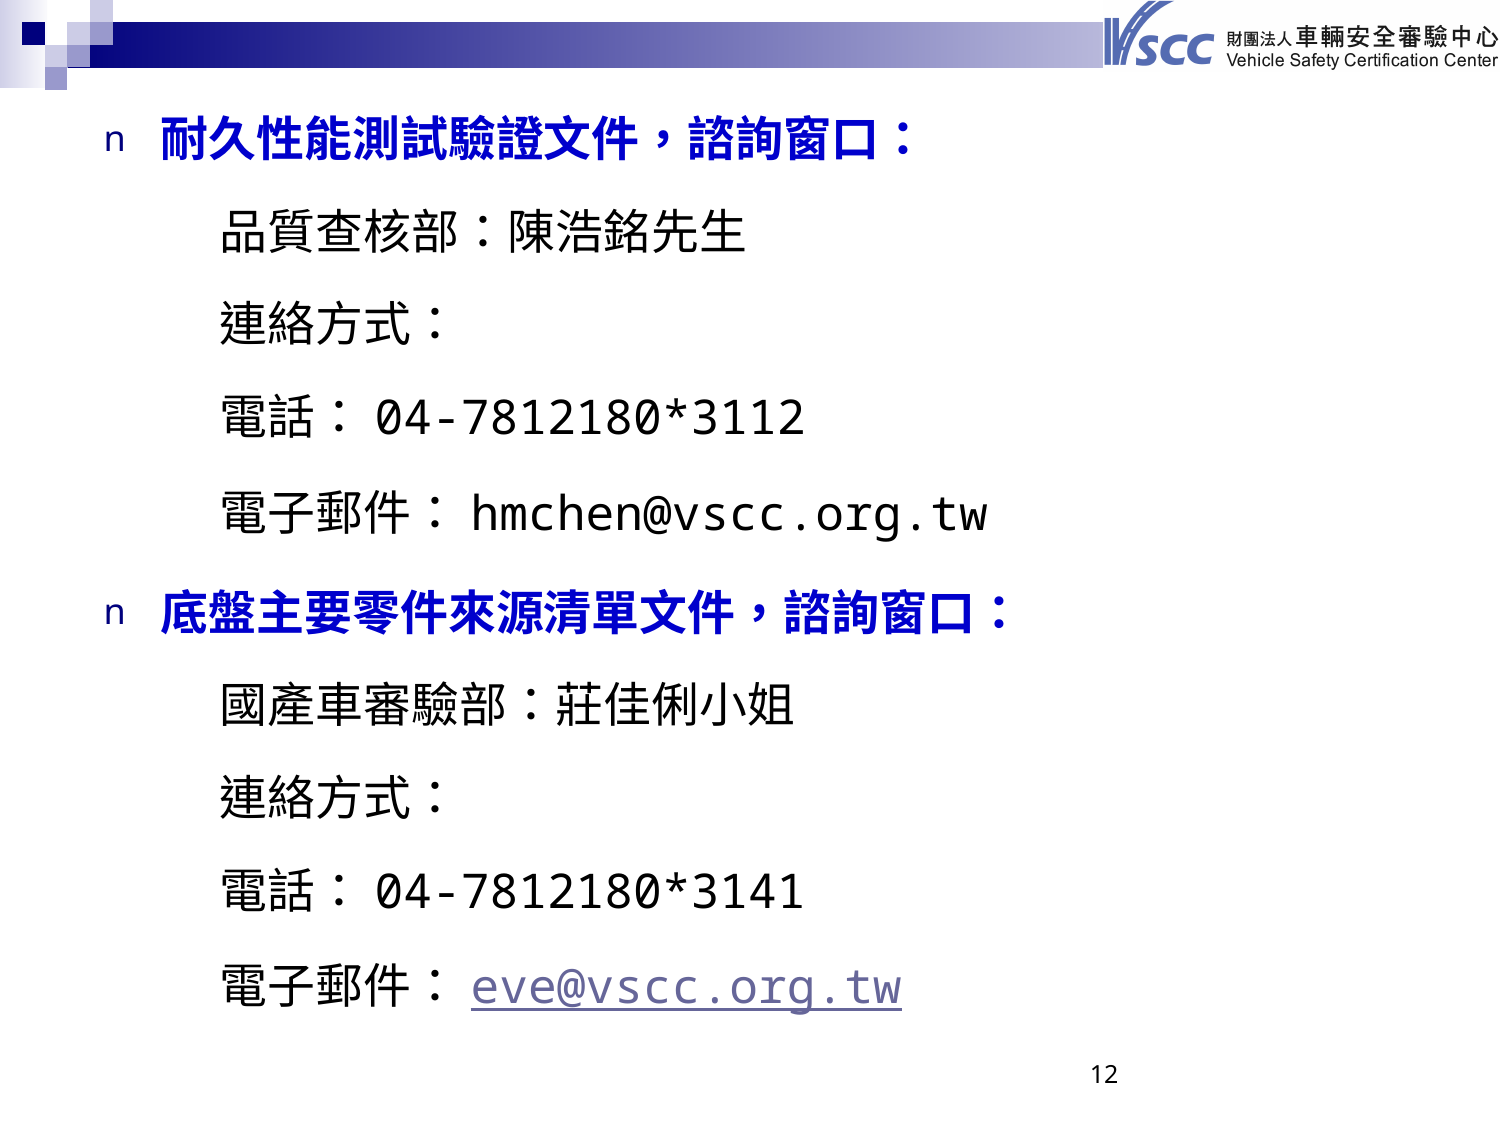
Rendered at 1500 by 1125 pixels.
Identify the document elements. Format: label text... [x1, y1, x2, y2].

text_box [1074, 1035, 1426, 1101]
list 耐久性能測試驗證文件，諮詢窗口： 品質查核部：陳浩銘先生 連絡方式： 電話：04-7812180*3112 電子郵件：hmchen@vscc.org.tw 底盤主要零件來源清單文件，諮詢窗口： 國產車審驗部：莊佳俐小姐 連絡方式： 電話：04-7812180*3141 電子郵件：eve@vscc.org.tw [88, 78, 1439, 1035]
